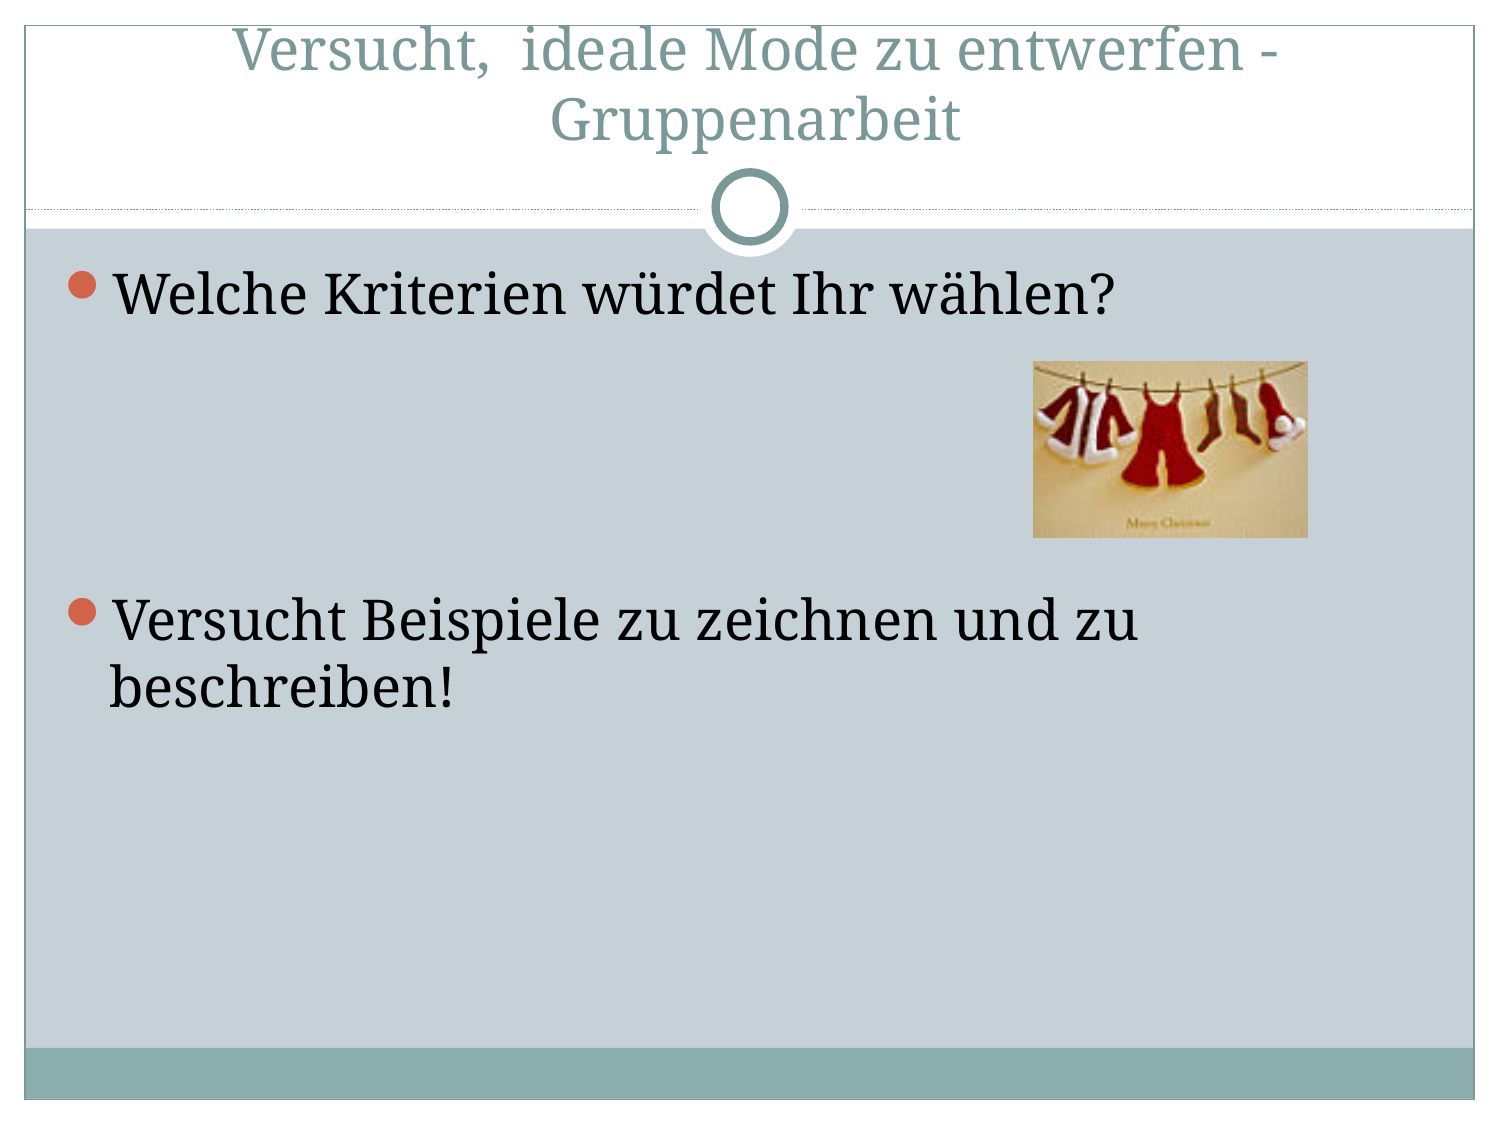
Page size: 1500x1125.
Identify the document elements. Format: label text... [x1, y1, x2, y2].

list Welche Kriterien würdet Ihr wählen? Versucht Beispiele zu zeichnen und zu beschreiben! [49, 250, 1445, 1001]
title Versucht, ideale Mode zu entwerfen - Gruppenarbeit [35, 4, 1477, 160]
picture [1033, 361, 1308, 538]
